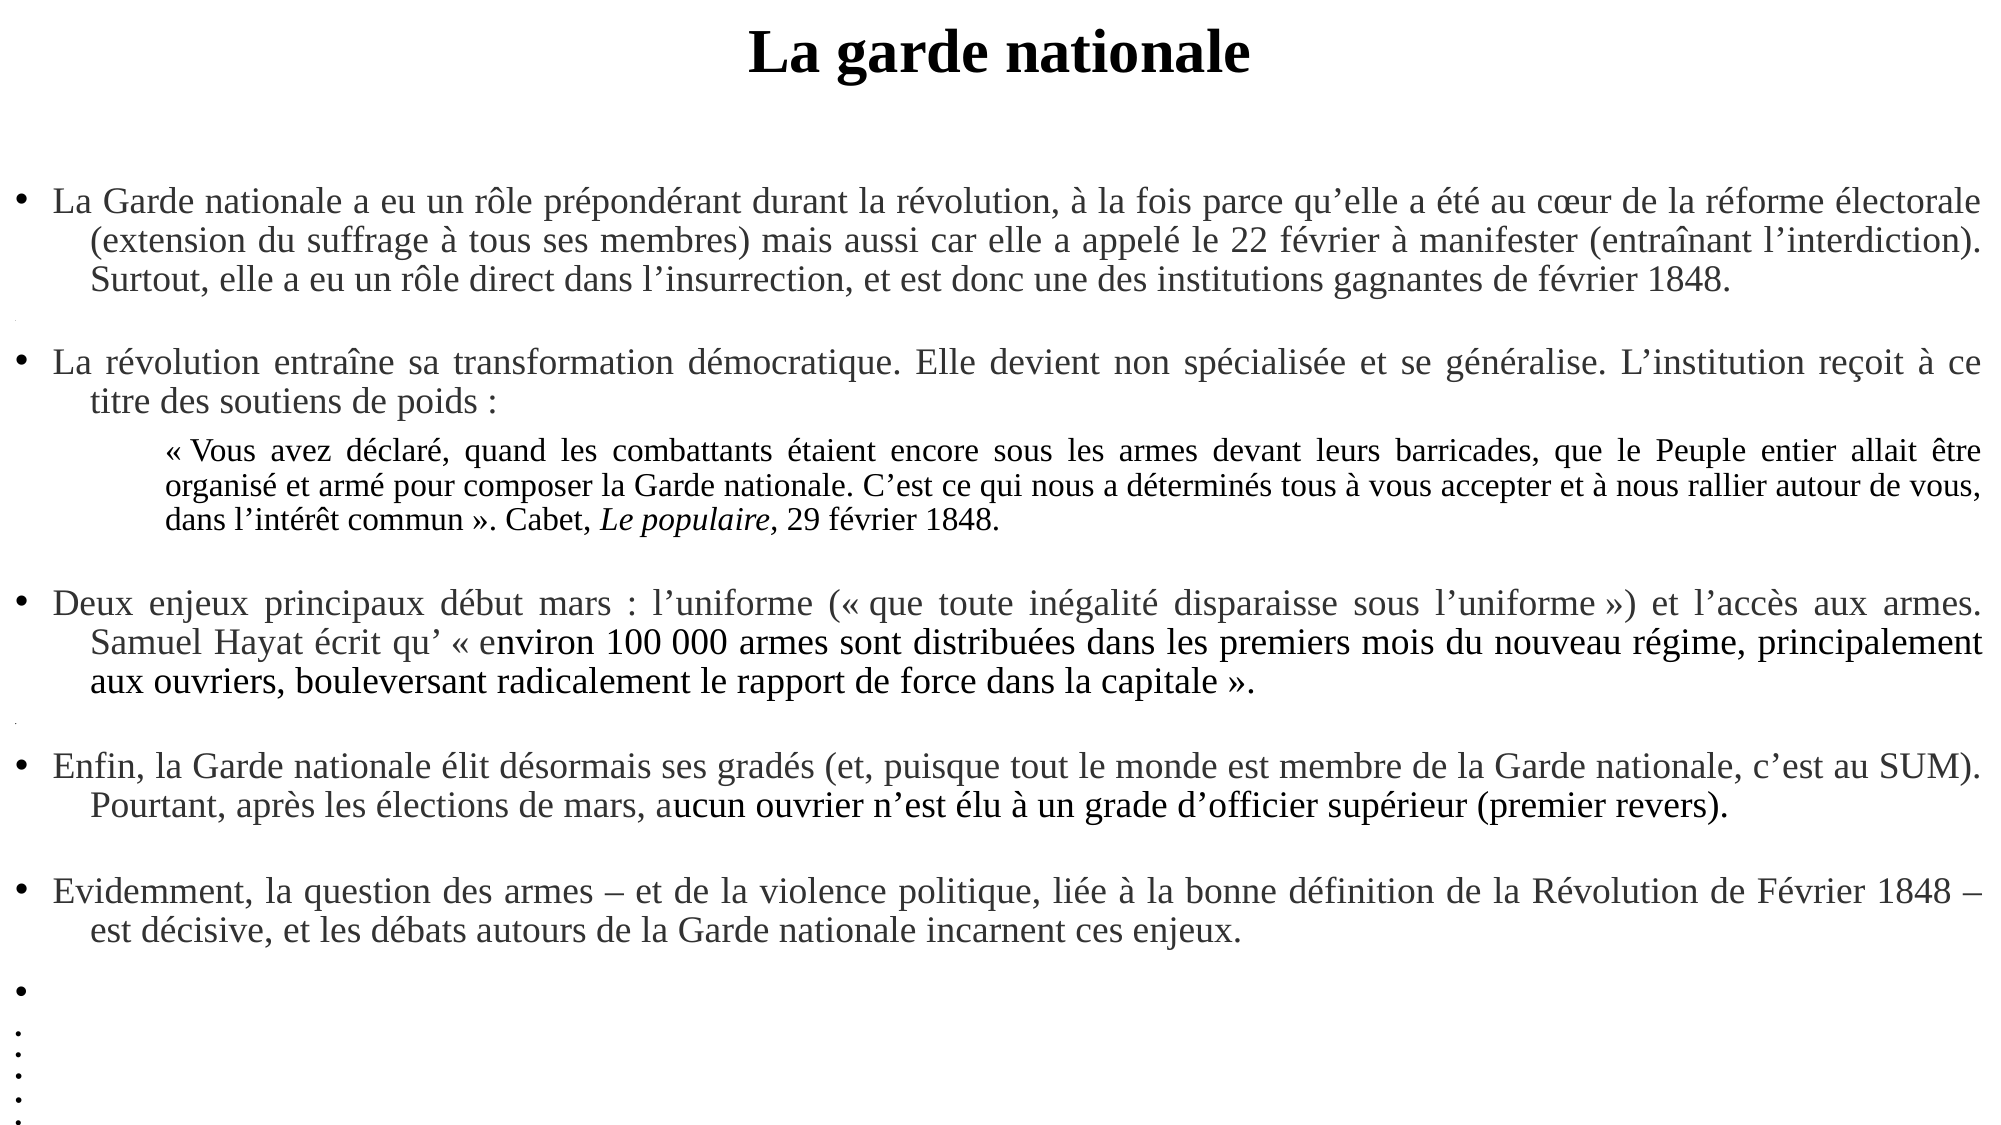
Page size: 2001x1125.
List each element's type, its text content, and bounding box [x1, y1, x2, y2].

title La garde nationale [249, 0, 1750, 105]
list La Garde nationale a eu un rôle prépondérant durant la révolution, à la fois parce qu’elle a été au cœur de la réforme électorale (extension du suffrage à tous ses membres) mais aussi car elle a appelé le 22 février à manifester (entraînant l’interdiction). Surtout, elle a eu un rôle direct dans l’insurrection, et est donc une des institutions gagnantes de février 1848. La révolution entraîne sa transformation démocratique. Elle devient non spécialisée et se généralise. L’institution reçoit à ce titre des soutiens de poids : « Vous avez déclaré, quand les combattants étaient encore sous les armes devant leurs barricades, que le Peuple entier allait être organisé et armé pour composer la Garde nationale. C’est ce qui nous a déterminés tous à vous accepter et à nous rallier autour de vous, dans l’intérêt commun ». Cabet, Le populaire, 29 février 1848. Deux enjeux principaux début mars : l’uniforme (« que toute inégalité disparaisse sous l’uniforme ») et l’accès aux armes. Samuel Hayat écrit qu’ « environ 100 000 armes sont distribuées dans les premiers mois du nouveau régime, principalement aux ouvriers, bouleversant radicalement le rapport de force dans la capitale ». Enfin, la Garde nationale élit désormais ses gradés (et, puisque tout le monde est membre de la Garde nationale, c’est au SUM). Pourtant, après les élections de mars, aucun ouvrier n’est élu à un grade d’officier supérieur (premier revers). Evidemment, la question des armes – et de la violence politique, liée à la bonne définition de la Révolution de Février 1848 – est décisive, et les débats autours de la Garde nationale incarnent ces enjeux. [0, 174, 2000, 1125]
